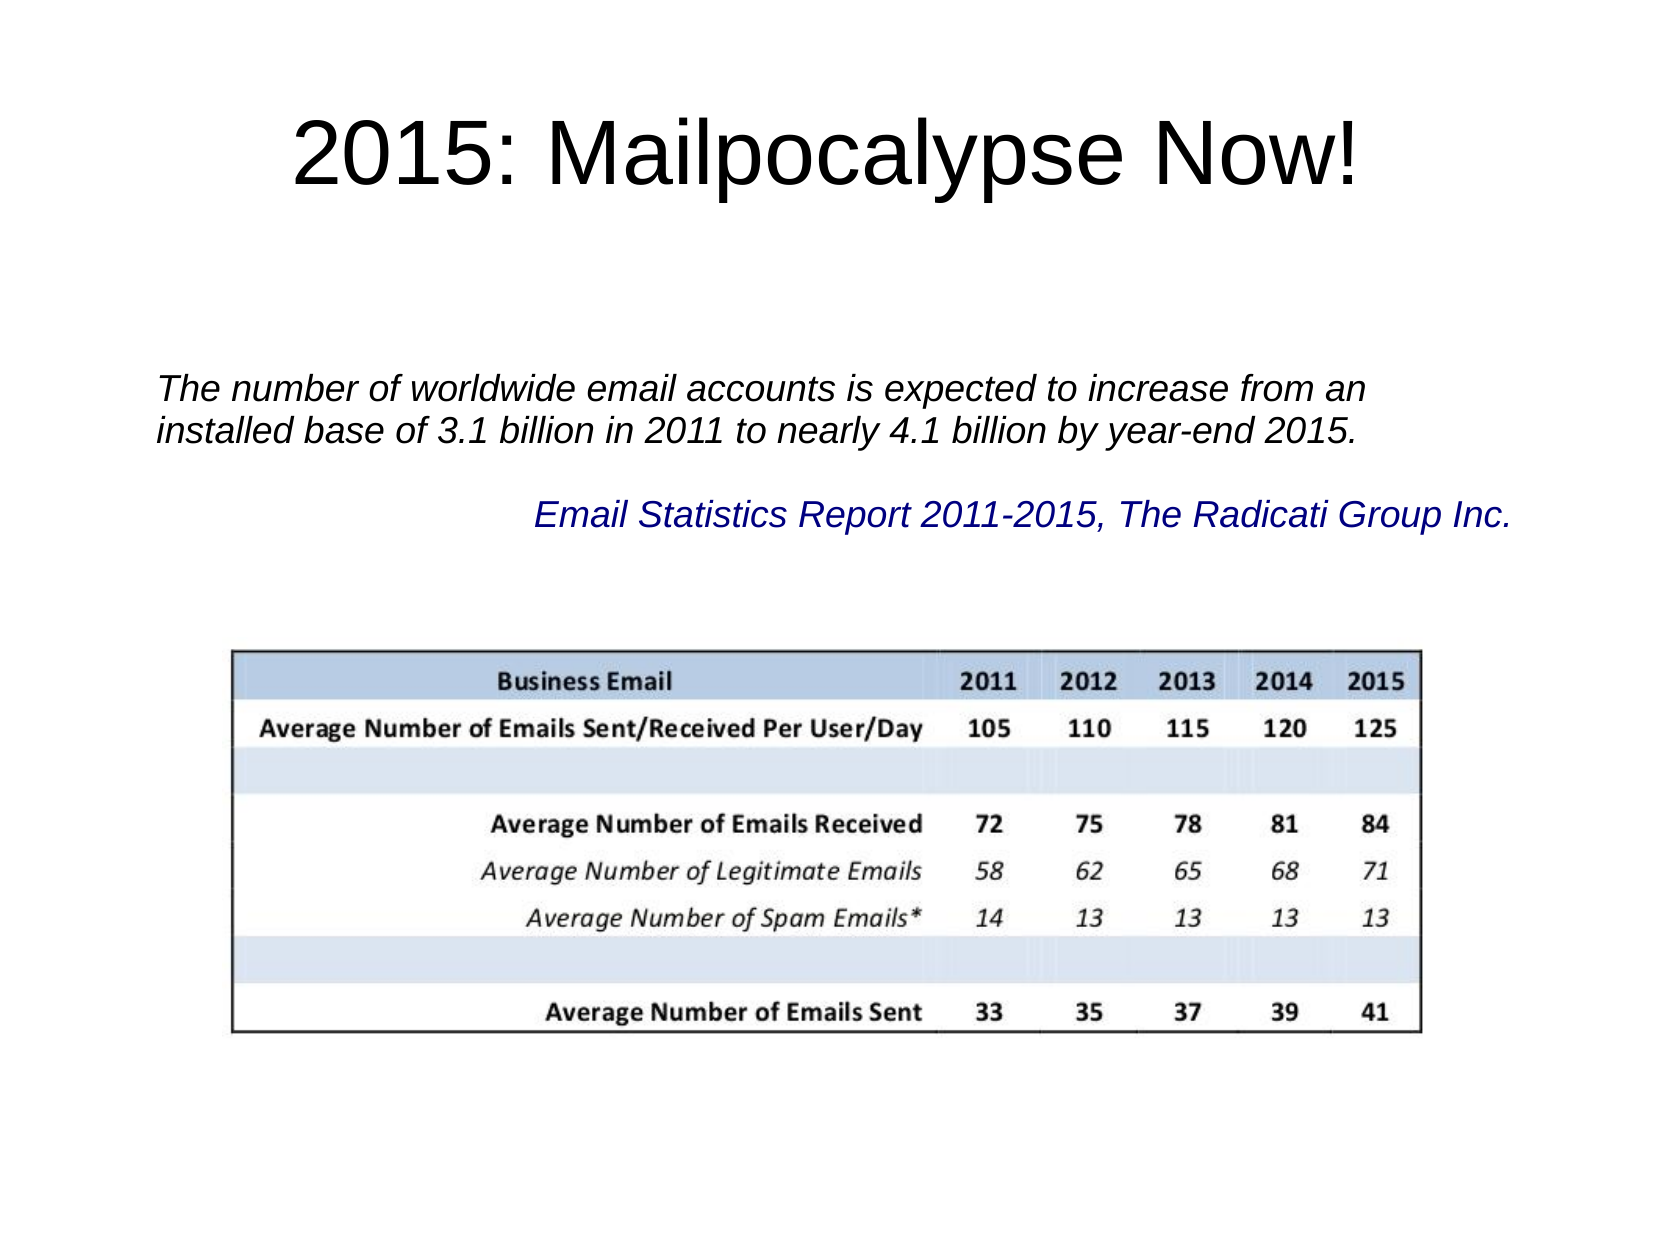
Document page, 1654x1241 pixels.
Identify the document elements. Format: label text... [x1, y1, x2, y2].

picture [222, 637, 1432, 1043]
text_box The number of worldwide email accounts is expected to increase from an installed base of 3.1 billion in 2011 to nearly 4.1 billion by year-end 2015. Email Statistics Report 2011-2015, The Radicati Group Inc. [141, 360, 1529, 544]
title [118, 354, 863, 579]
title 2015: Mailpocalypse Now! [82, 49, 1571, 257]
